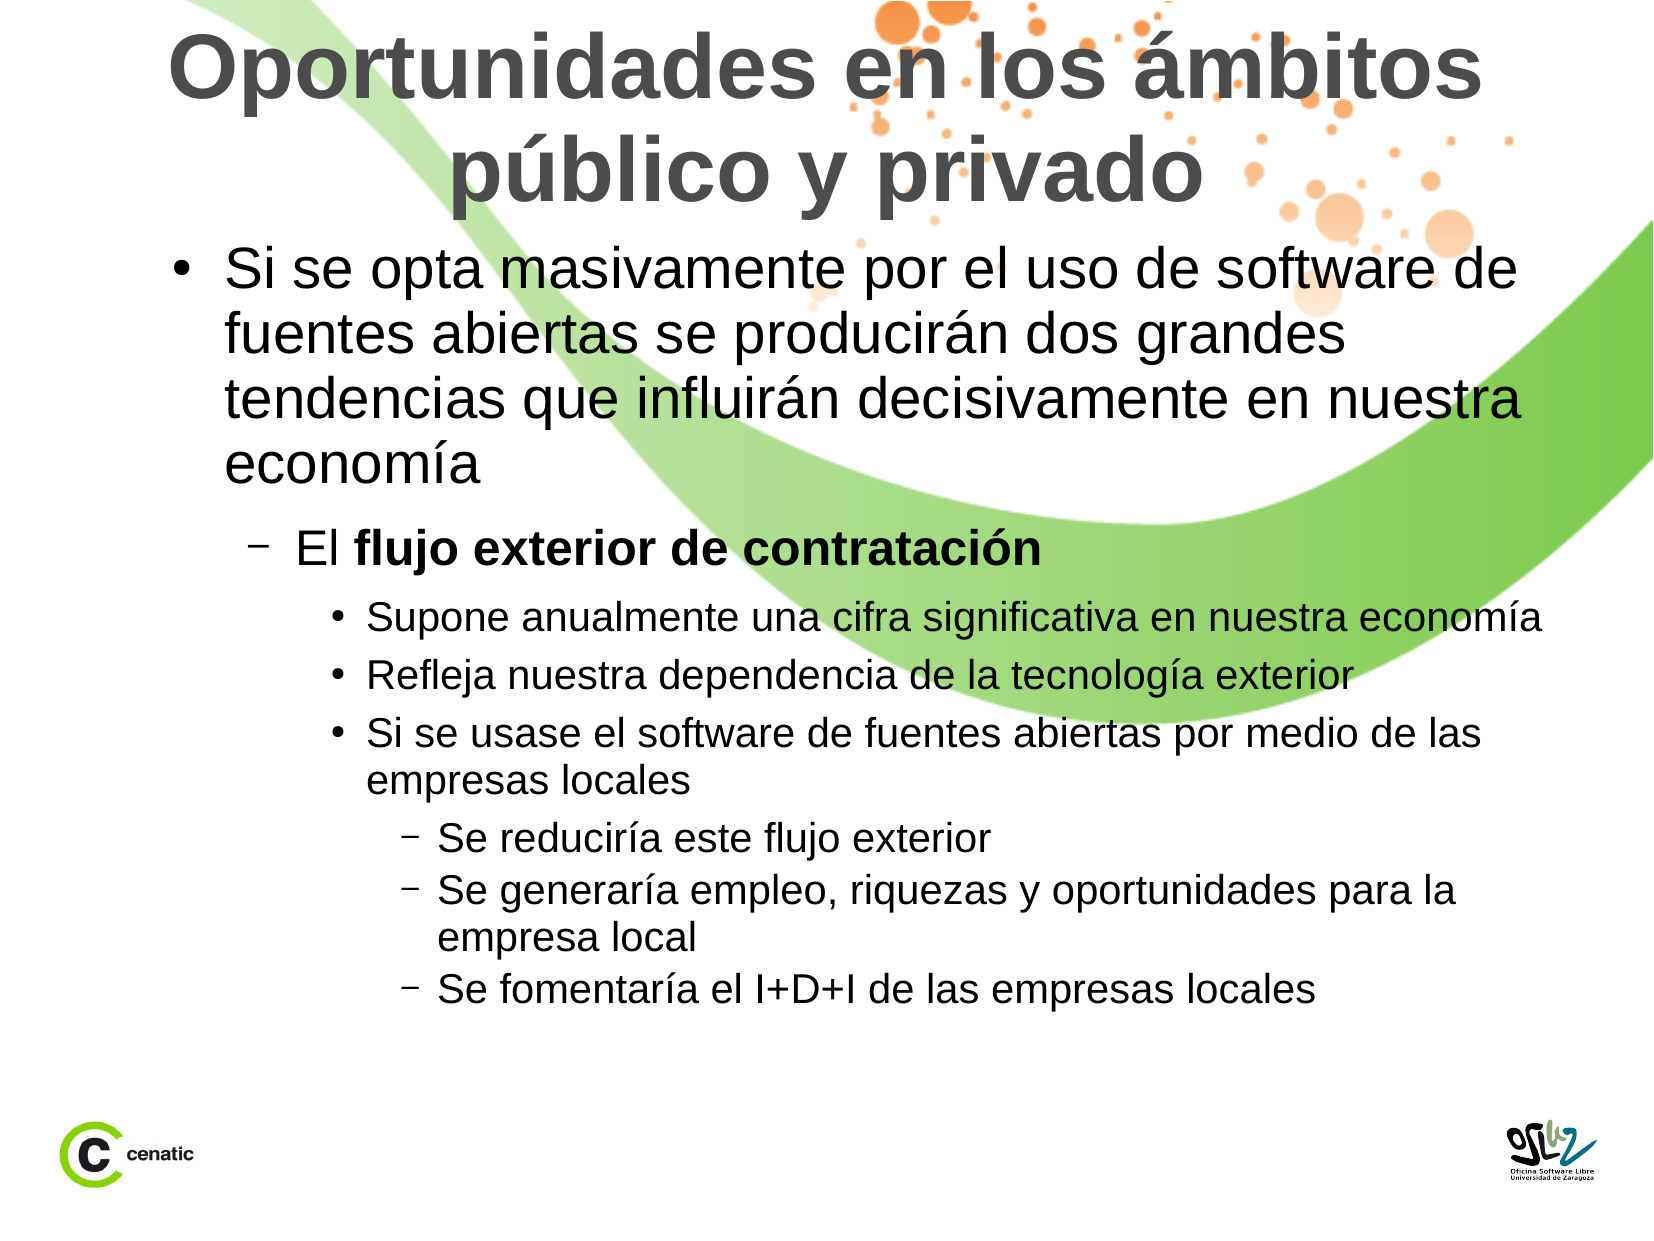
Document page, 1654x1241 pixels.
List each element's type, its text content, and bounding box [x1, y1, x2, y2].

picture [1505, 1119, 1600, 1182]
title Oportunidades en los ámbitos público y privado [82, 15, 1571, 221]
picture [59, 1121, 194, 1188]
list Si se opta masivamente por el uso de software de fuentes abiertas se producirán dos grandes tendencias que influirán decisivamente en nuestra economía El flujo exterior de contratación Supone anualmente una cifra significativa en nuestra economía Refleja nuestra dependencia de la tecnología exterior Si se usase el software de fuentes abiertas por medio de las empresas locales Se reduciría este flujo exterior Se generaría empleo, riquezas y oportunidades para la empresa local Se fomentaría el I+D+I de las empresas locales [82, 236, 1571, 1137]
picture [183, 0, 1653, 755]
